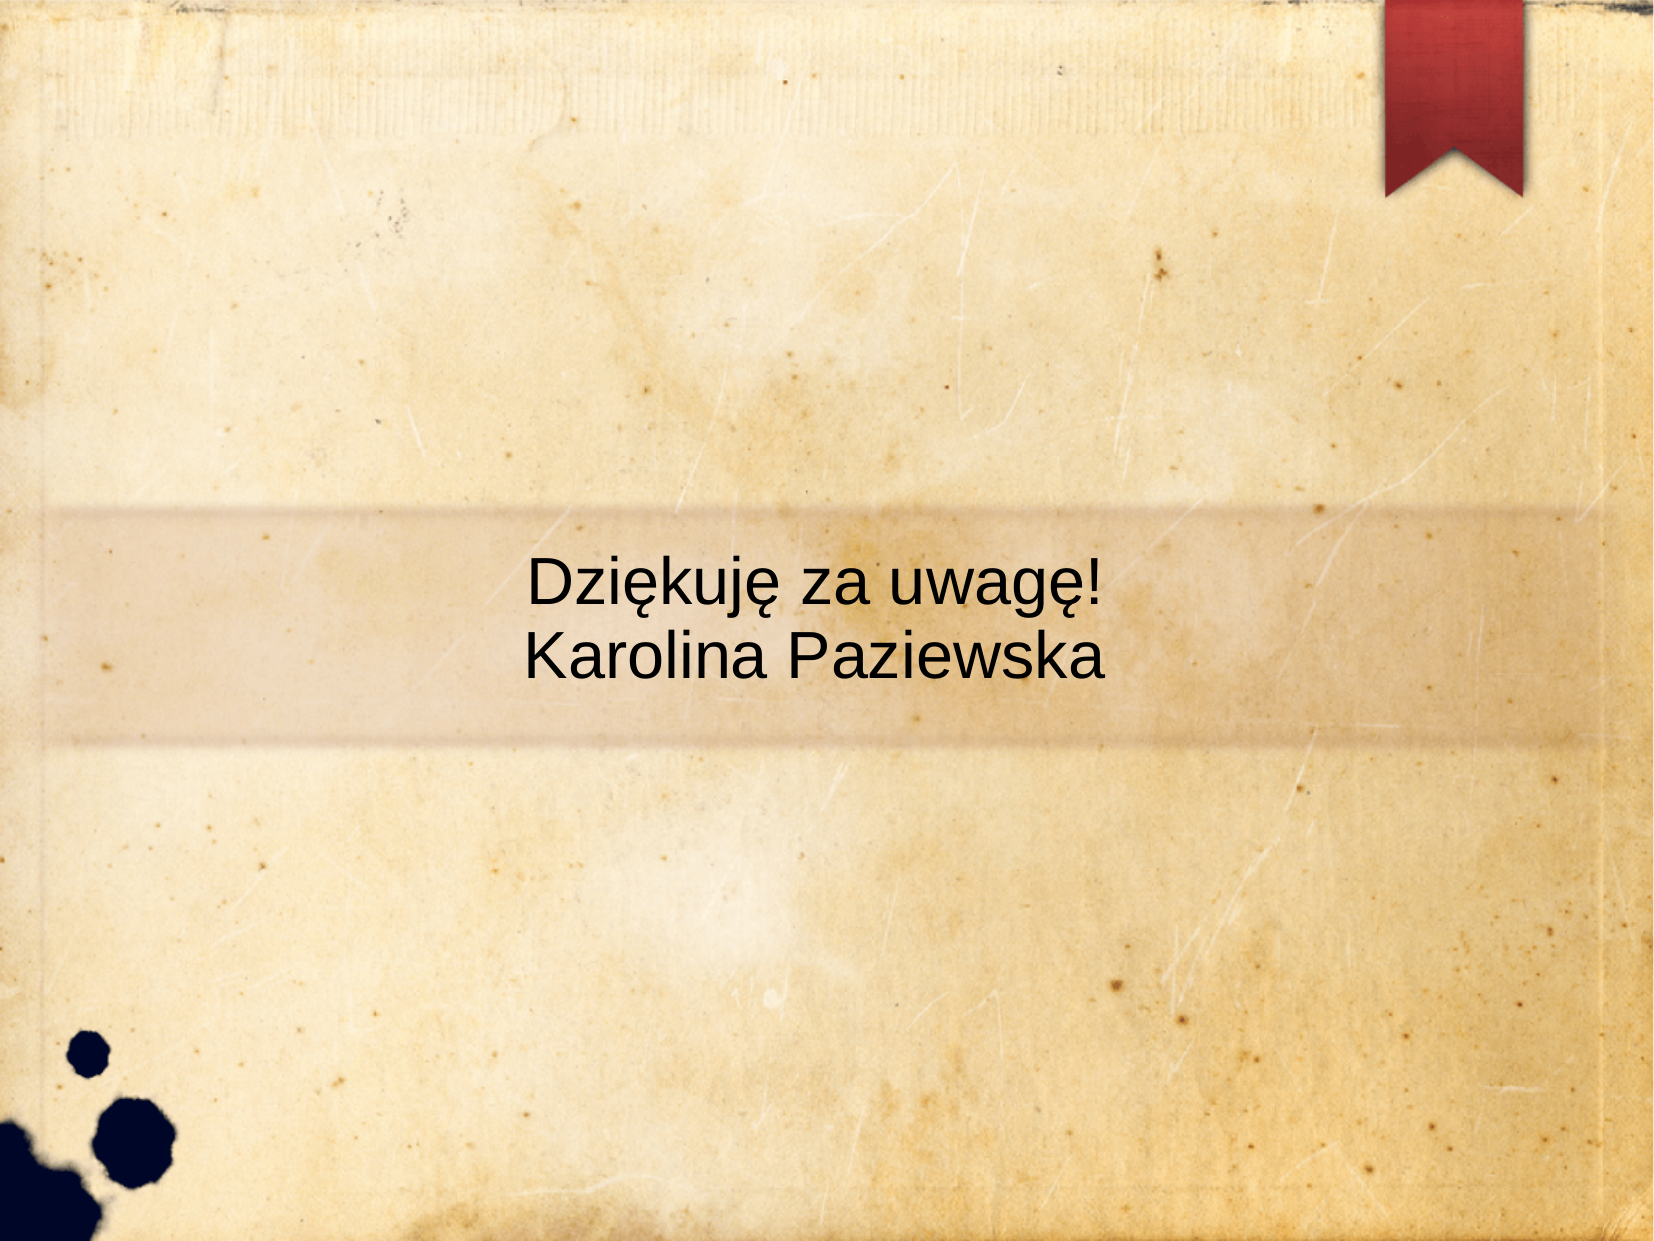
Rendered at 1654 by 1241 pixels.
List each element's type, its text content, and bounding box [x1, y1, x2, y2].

subtitle Dziękuję za uwagę! Karolina Paziewska [70, 138, 1559, 1099]
picture [0, 0, 1654, 1241]
